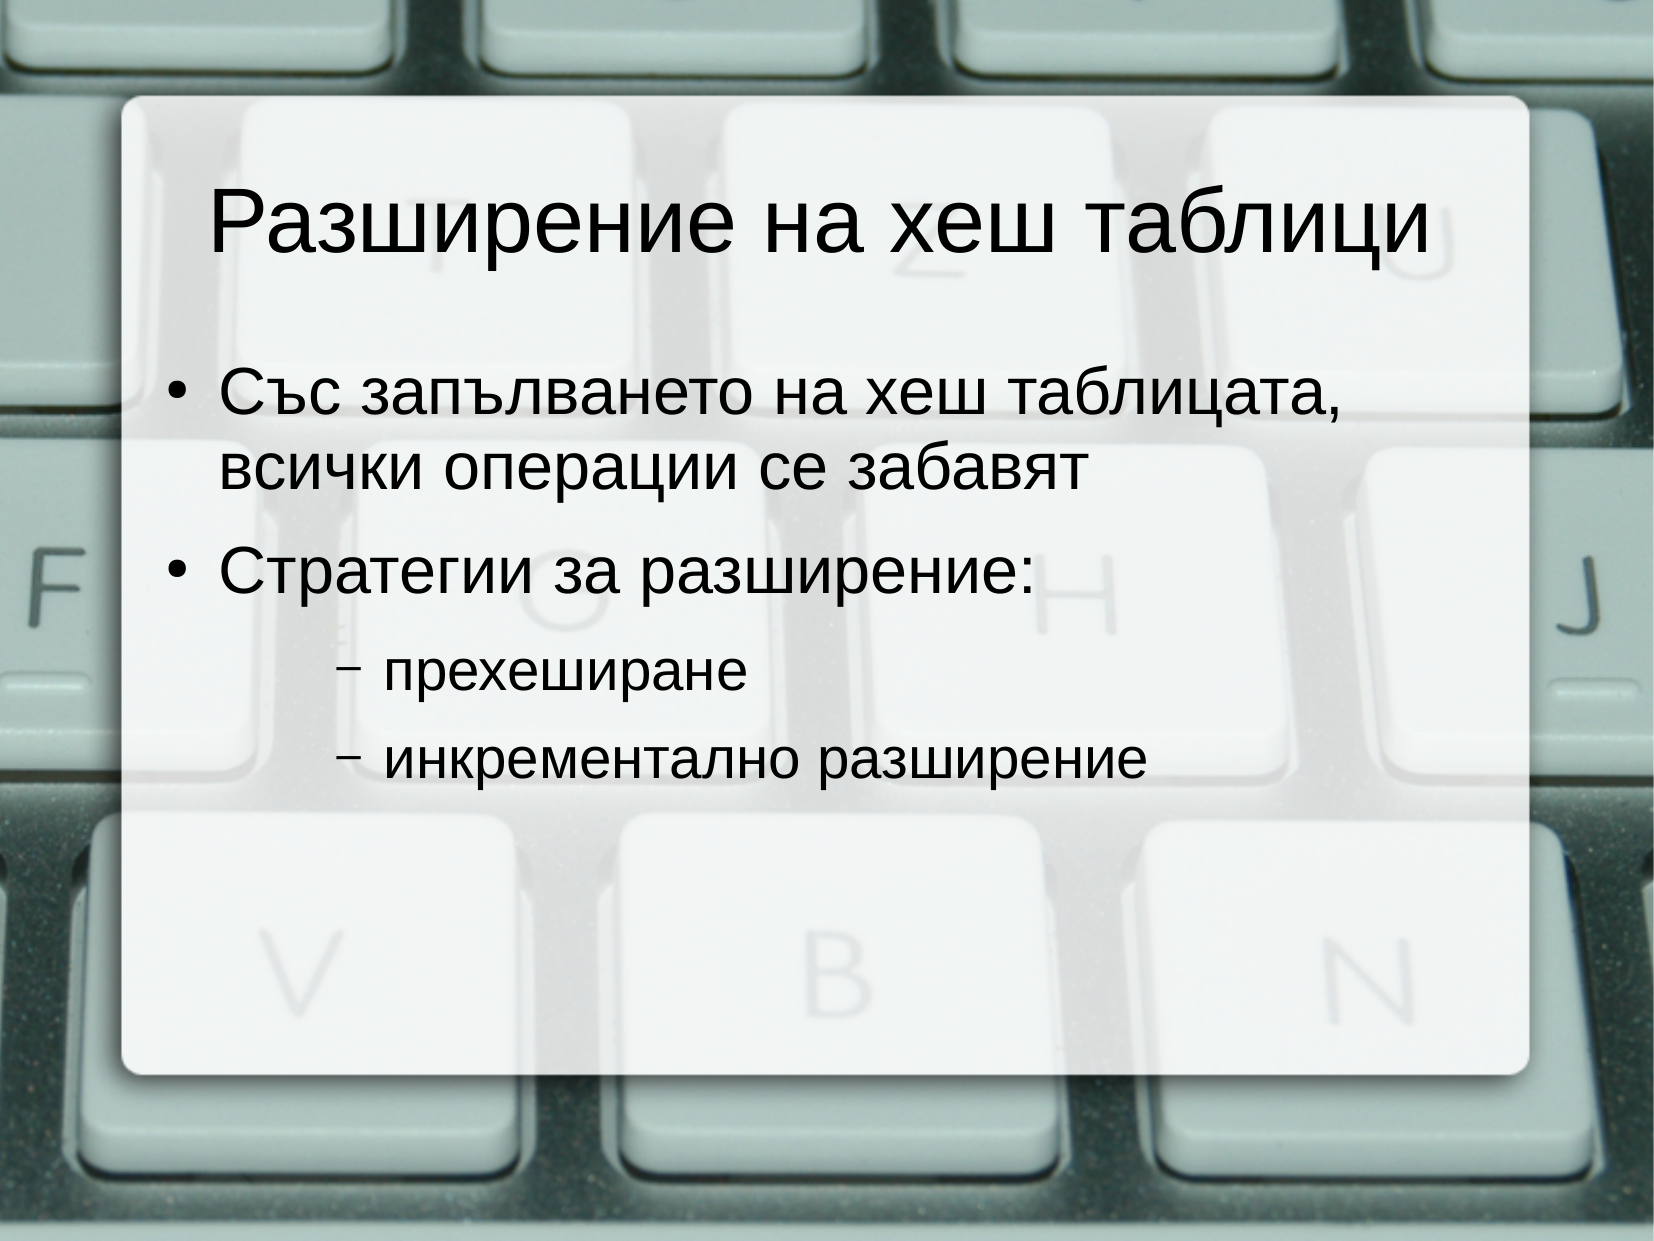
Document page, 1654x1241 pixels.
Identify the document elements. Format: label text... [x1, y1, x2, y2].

list Със запълването на хеш таблицата, всички операции се забавят Стратегии за разширение: прехеширане инкрементално разширение [147, 354, 1506, 1074]
picture [0, 0, 1654, 1241]
title Разширение на хеш таблици [135, 117, 1506, 325]
